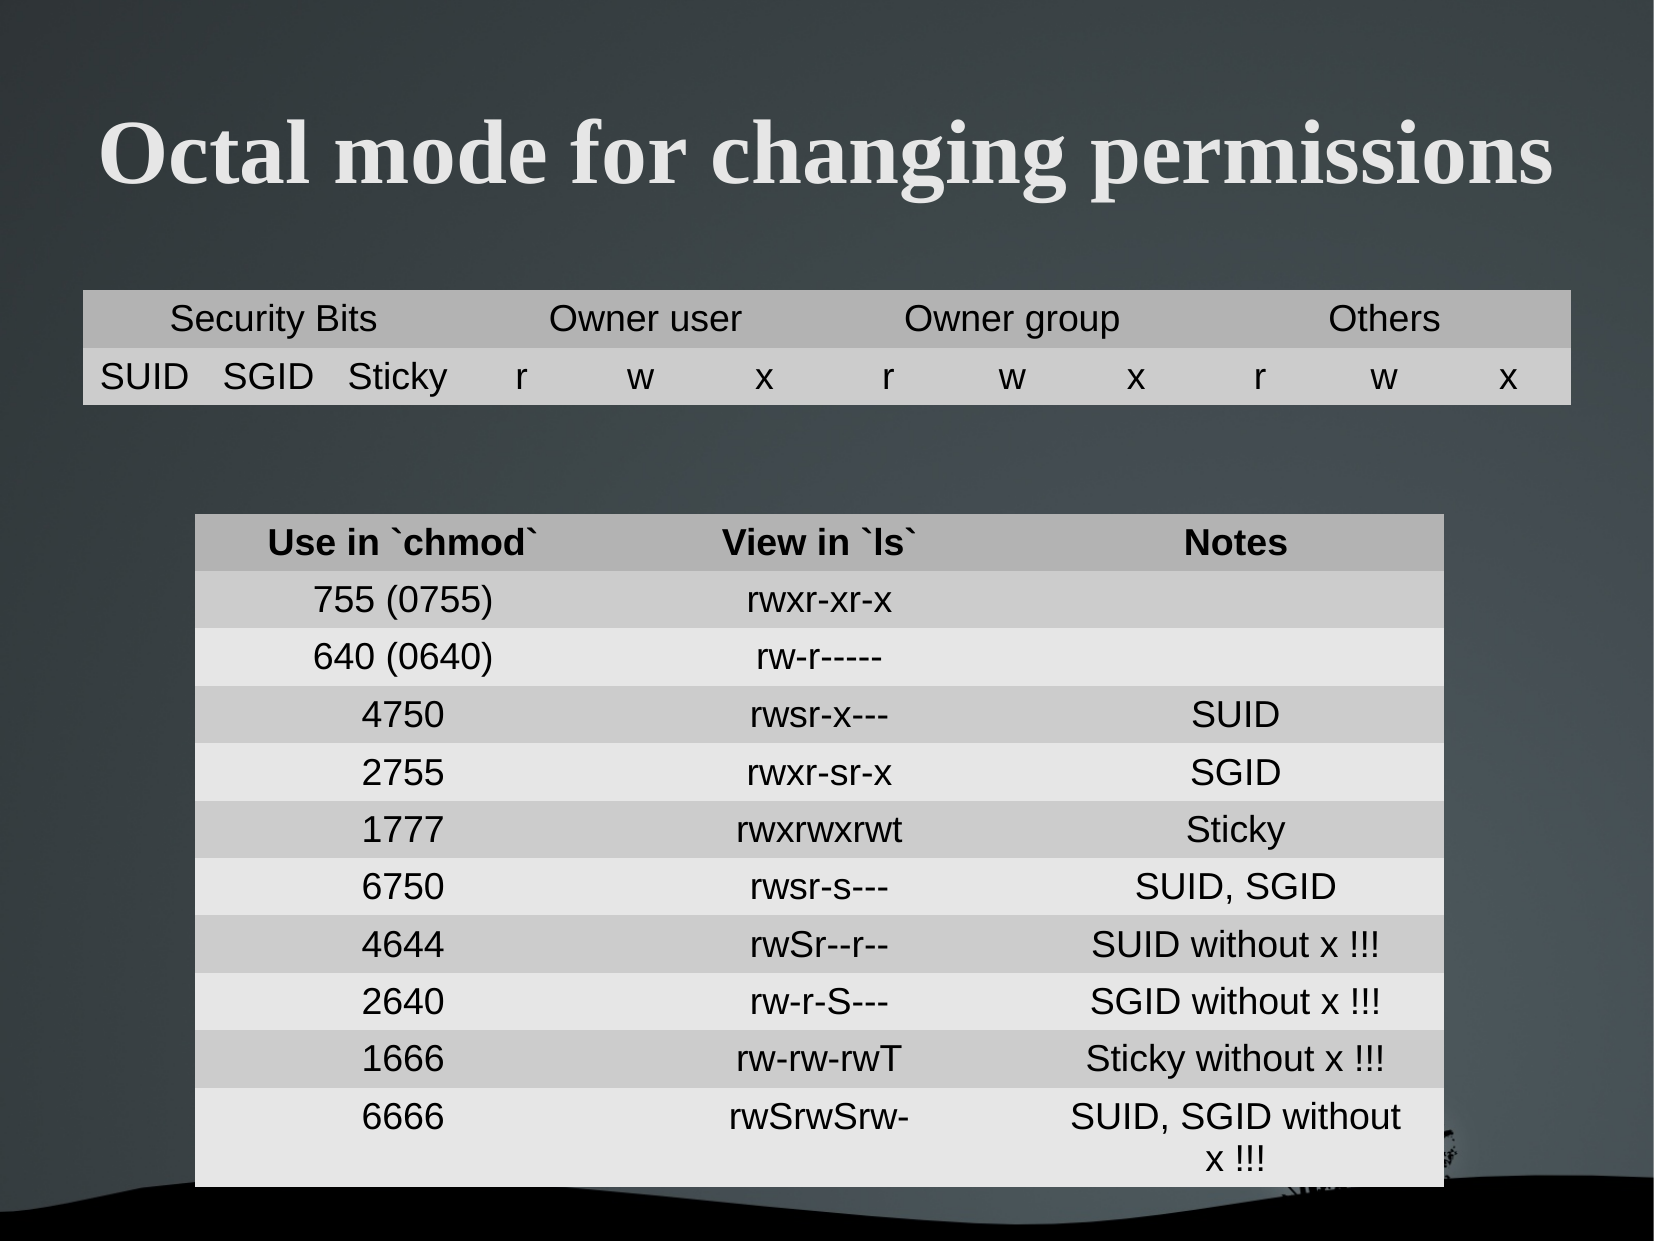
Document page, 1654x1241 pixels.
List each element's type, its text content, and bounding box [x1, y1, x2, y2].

table_cell w [950, 348, 1074, 405]
table_cell rwsr-x--- [611, 686, 1028, 743]
table_cell x [1446, 348, 1571, 405]
table_cell rwxr-sr-x [611, 743, 1028, 801]
table_cell 2640 [195, 973, 611, 1030]
table_header Owner user [465, 290, 826, 348]
table_cell Sticky without x !!! [1028, 1030, 1444, 1088]
table_cell w [1322, 348, 1446, 405]
picture [0, 0, 1654, 1241]
table_header Security Bits [83, 290, 465, 348]
table_cell Sticky [1028, 801, 1444, 858]
table_header Others [1198, 290, 1571, 348]
table_cell rwSrwSrw- [611, 1088, 1028, 1187]
table_cell SUID [83, 348, 207, 405]
table_cell 6666 [195, 1088, 611, 1187]
table_cell SUID without x !!! [1028, 915, 1444, 973]
table_cell [1028, 571, 1444, 628]
table_cell r [465, 348, 579, 405]
table_cell x [702, 348, 826, 405]
table_cell SGID [207, 348, 331, 405]
table_cell r [826, 348, 950, 405]
table_cell 4644 [195, 915, 611, 973]
table_cell 4750 [195, 686, 611, 743]
table_cell rwSr--r-- [611, 915, 1028, 973]
table_cell rwxrwxrwt [611, 801, 1028, 858]
table_cell rw-rw-rwT [611, 1030, 1028, 1088]
table_cell r [1198, 348, 1322, 405]
table_cell 640 (0640) [195, 628, 611, 686]
table_cell Sticky [331, 348, 465, 405]
table_header Owner group [826, 290, 1198, 348]
table_cell SGID [1028, 743, 1444, 801]
table_cell 1666 [195, 1030, 611, 1088]
table_cell [1028, 628, 1444, 686]
table_cell 6750 [195, 858, 611, 915]
table_header Notes [1028, 514, 1444, 571]
table_cell SUID, SGID without x !!! [1028, 1088, 1444, 1187]
table_cell SGID without x !!! [1028, 973, 1444, 1030]
table_cell rw-r----- [611, 628, 1028, 686]
table_cell SUID [1028, 686, 1444, 743]
table_cell rwsr-s--- [611, 858, 1028, 915]
table_cell SUID, SGID [1028, 858, 1444, 915]
table_cell x [1074, 348, 1198, 405]
table_cell rw-r-S--- [611, 973, 1028, 1030]
table_cell 1777 [195, 801, 611, 858]
table_cell 755 (0755) [195, 571, 611, 628]
table_header Use in `chmod` [195, 514, 611, 571]
table_header View in `ls` [611, 514, 1028, 571]
title Octal mode for changing permissions [82, 33, 1571, 273]
table_cell rwxr-xr-x [611, 571, 1028, 628]
table_cell 2755 [195, 743, 611, 801]
table_cell w [579, 348, 702, 405]
